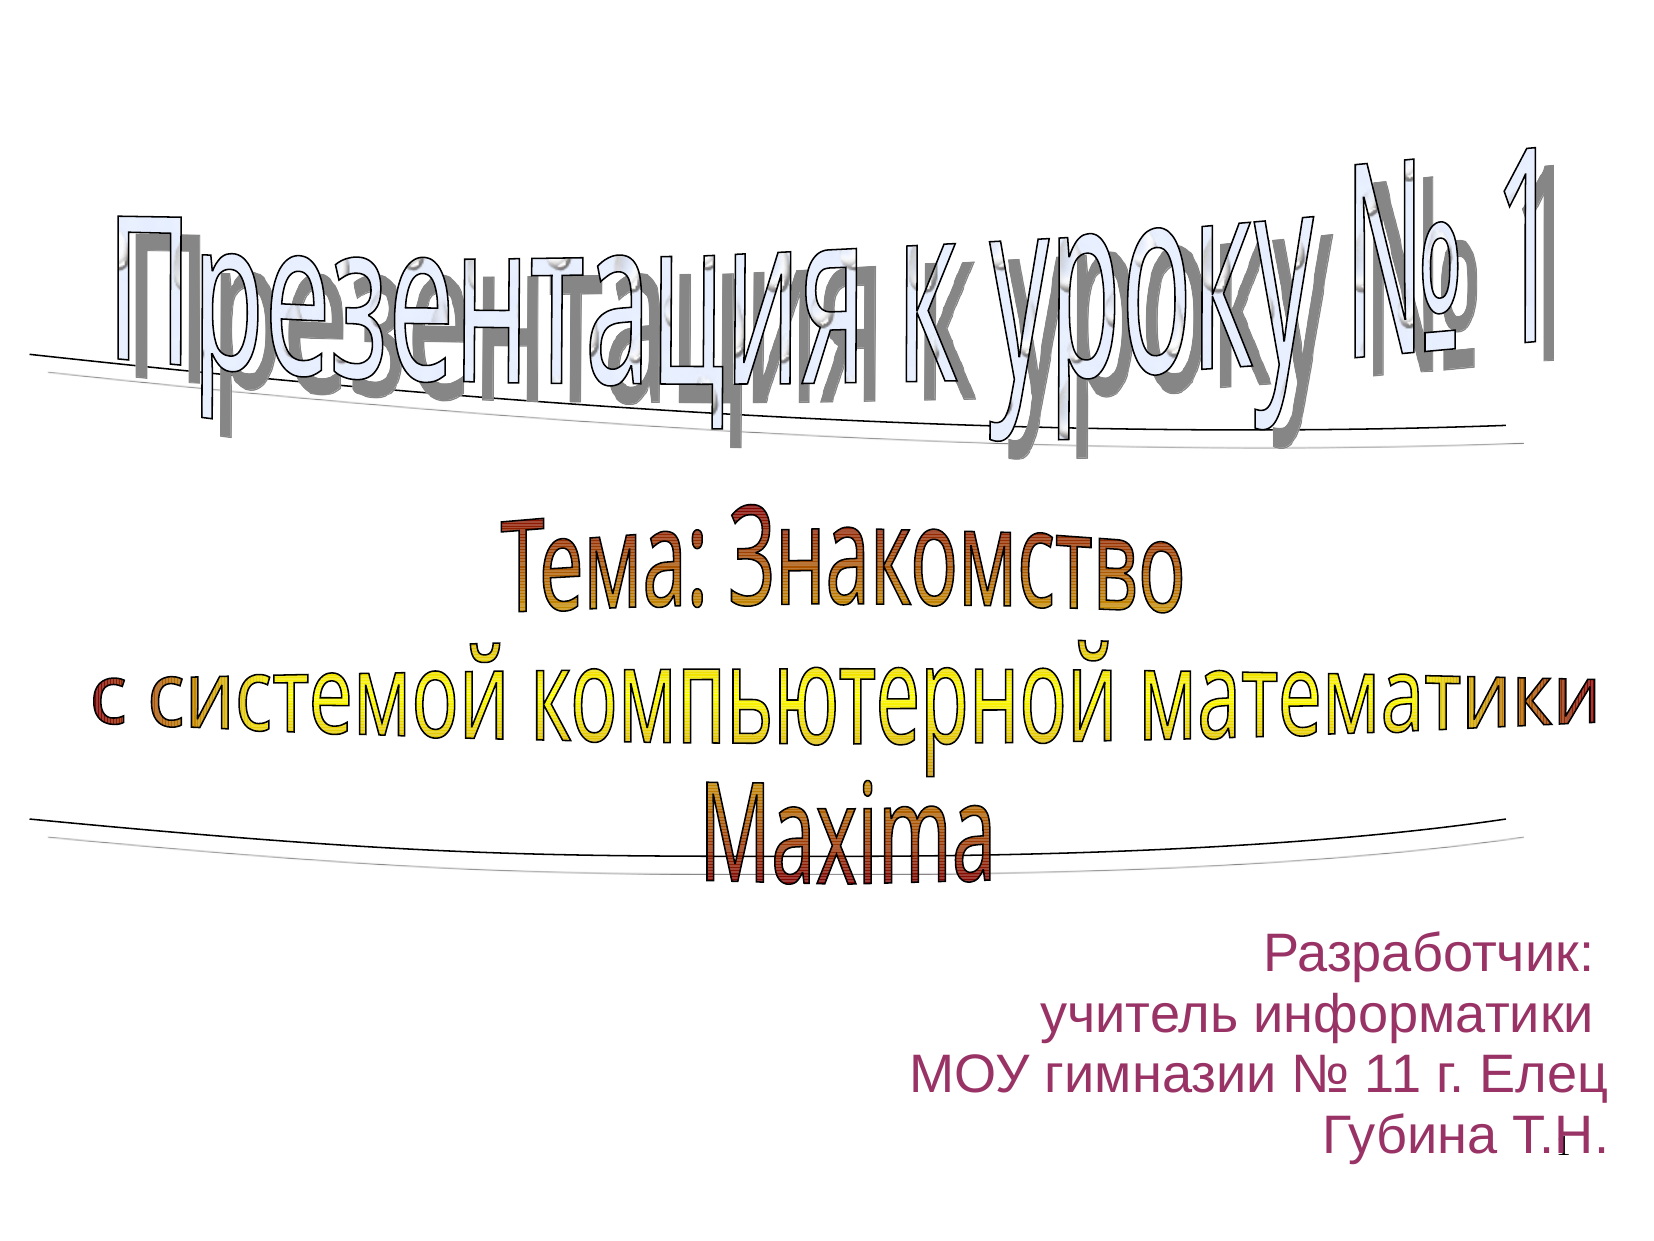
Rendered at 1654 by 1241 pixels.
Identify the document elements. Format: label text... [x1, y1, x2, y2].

text_box Тема: Знакомство с системой компьютерной математики Maxima [926, 667, 965, 777]
text_box Тема: Знакомство с системой компьютерной математики Maxima [732, 669, 770, 744]
text_box Тема: Знакомство с системой компьютерной математики Maxima [543, 538, 580, 612]
text_box Презентация к уроку № 1 [531, 257, 583, 384]
text_box Тема: Знакомство с системой компьютерной математики Maxima [1328, 673, 1374, 735]
text_box Тема: Знакомство с системой компьютерной математики Maxima [780, 667, 836, 746]
text_box Презентация к уроку № 1 [1127, 227, 1186, 376]
text_box Презентация к уроку № 1 [1058, 233, 1115, 440]
text_box Тема: Знакомство с системой компьютерной математики Maxima [1384, 674, 1419, 733]
text_box Тема: Знакомство с системой компьютерной математики Maxima [683, 669, 720, 744]
text_box Тема: Знакомство с системой компьютерной математики Maxima [624, 669, 671, 743]
text_box Тема: Знакомство с системой компьютерной математики Maxima [1142, 541, 1182, 613]
text_box Разработчик: учитель информатики МОУ гимназии № 11 г. Елец Губина Т.Н. [797, 915, 1625, 1173]
text_box Тема: Знакомство с системой компьютерной математики Maxima [590, 534, 636, 609]
text_box Презентация к уроку № 1 [1422, 221, 1458, 314]
text_box Презентация к уроку № 1 [1201, 222, 1253, 370]
text_box Тема: Знакомство с системой компьютерной математики Maxima [1518, 677, 1552, 726]
text_box Тема: Знакомство с системой компьютерной математики Maxima [536, 670, 571, 741]
text_box Тема: Знакомство с системой компьютерной математики Maxima [1467, 676, 1505, 729]
text_box Презентация к уроку № 1 [906, 243, 957, 382]
text_box Тема: Знакомство с системой компьютерной математики Maxima [731, 504, 771, 607]
text_box Тема: Знакомство с системой компьютерной математики Maxima [781, 528, 819, 605]
text_box Презентация к уроку № 1 [1425, 330, 1456, 352]
text_box Тема: Знакомство с системой компьютерной математики Maxima [1023, 668, 1063, 744]
text_box Тема: Знакомство с системой компьютерной математики Maxima [93, 678, 125, 725]
text_box Тема: Знакомство с системой компьютерной математики Maxima [816, 808, 856, 885]
text_box Тема: Знакомство с системой компьютерной математики Maxima [914, 529, 954, 607]
text_box Тема: Знакомство с системой компьютерной математики Maxima [840, 668, 875, 744]
text_box Презентация к уроку № 1 [590, 255, 642, 386]
text_box Тема: Знакомство с системой компьютерной математики Maxima [1056, 535, 1091, 609]
text_box Тема: Знакомство с системой компьютерной математики Maxima [964, 531, 1011, 606]
text_box Презентация к уроку № 1 [1355, 159, 1414, 358]
text_box Тема: Знакомство с системой компьютерной математики Maxima [707, 782, 764, 883]
text_box Тема: Знакомство с системой компьютерной математики Maxima [312, 672, 349, 735]
text_box Тема: Знакомство с системой компьютерной математики Maxima [1144, 670, 1191, 740]
text_box Тема: Знакомство с системой компьютерной математики Maxima [774, 806, 810, 885]
text_box Презентация к уроку № 1 [660, 255, 723, 429]
text_box Тема: Знакомство с системой компьютерной математики Maxima [273, 674, 308, 732]
text_box Тема: Знакомство с системой компьютерной математики Maxima [646, 531, 681, 608]
text_box Тема: Знакомство с системой компьютерной математики Maxima [1099, 538, 1135, 610]
text_box Тема: Знакомство с системой компьютерной математики Maxima [415, 670, 455, 739]
text_box Тема: Знакомство с системой компьютерной математики Maxima [1425, 675, 1460, 730]
text_box Тема: Знакомство с системой компьютерной математики Maxima [829, 527, 864, 606]
text_box Тема: Знакомство с системой компьютерной математики Maxima [1559, 678, 1595, 725]
text_box Тема: Знакомство с системой компьютерной математики Maxima [465, 671, 503, 740]
text_box Презентация к уроку № 1 [734, 251, 791, 385]
text_box Тема: Знакомство с системой компьютерной математики Maxima [151, 676, 183, 728]
text_box Презентация к уроку № 1 [270, 255, 325, 377]
text_box Презентация к уроку № 1 [334, 257, 383, 380]
text_box Тема: Знакомство с системой компьютерной математики Maxima [239, 674, 270, 732]
text_box Тема: Знакомство с системой компьютерной математики Maxima [1021, 532, 1053, 609]
text_box Презентация к уроку № 1 [989, 238, 1050, 442]
text_box Тема: Знакомство с системой компьютерной математики Maxima [1282, 671, 1318, 737]
text_box Презентация к уроку № 1 [801, 248, 857, 384]
text_box Тема: Знакомство с системой компьютерной математики Maxima [1073, 669, 1111, 742]
text_box Презентация к уроку № 1 [1254, 216, 1314, 430]
text_box Тема: Знакомство с системой компьютерной математики Maxima [975, 669, 1013, 743]
text_box Тема: Знакомство с системой компьютерной математики Maxima [884, 806, 946, 884]
text_box Тема: Знакомство с системой компьютерной математики Maxima [1242, 672, 1277, 737]
text_box Тема: Знакомство с системой компьютерной математики Maxima [876, 529, 911, 605]
text_box Тема: Знакомство с системой компьютерной математики Maxima [1200, 670, 1235, 740]
text_box Тема: Знакомство с системой компьютерной математики Maxima [191, 676, 229, 729]
text_box Презентация к уроку № 1 [1504, 147, 1536, 343]
text_box Презентация к уроку № 1 [118, 216, 182, 366]
text_box Презентация к уроку № 1 [463, 258, 520, 383]
text_box Презентация к уроку № 1 [201, 253, 258, 419]
text_box Тема: Знакомство с системой компьютерной математики Maxima [955, 805, 990, 883]
text_box Тема: Знакомство с системой компьютерной математики Maxima [501, 518, 544, 612]
text_box Тема: Знакомство с системой компьютерной математики Maxima [879, 667, 917, 745]
text_box Тема: Знакомство с системой компьютерной математики Maxima [359, 672, 405, 736]
text_box Тема: Знакомство с системой компьютерной математики Maxima [574, 668, 614, 743]
text_box Презентация к уроку № 1 [394, 257, 449, 383]
